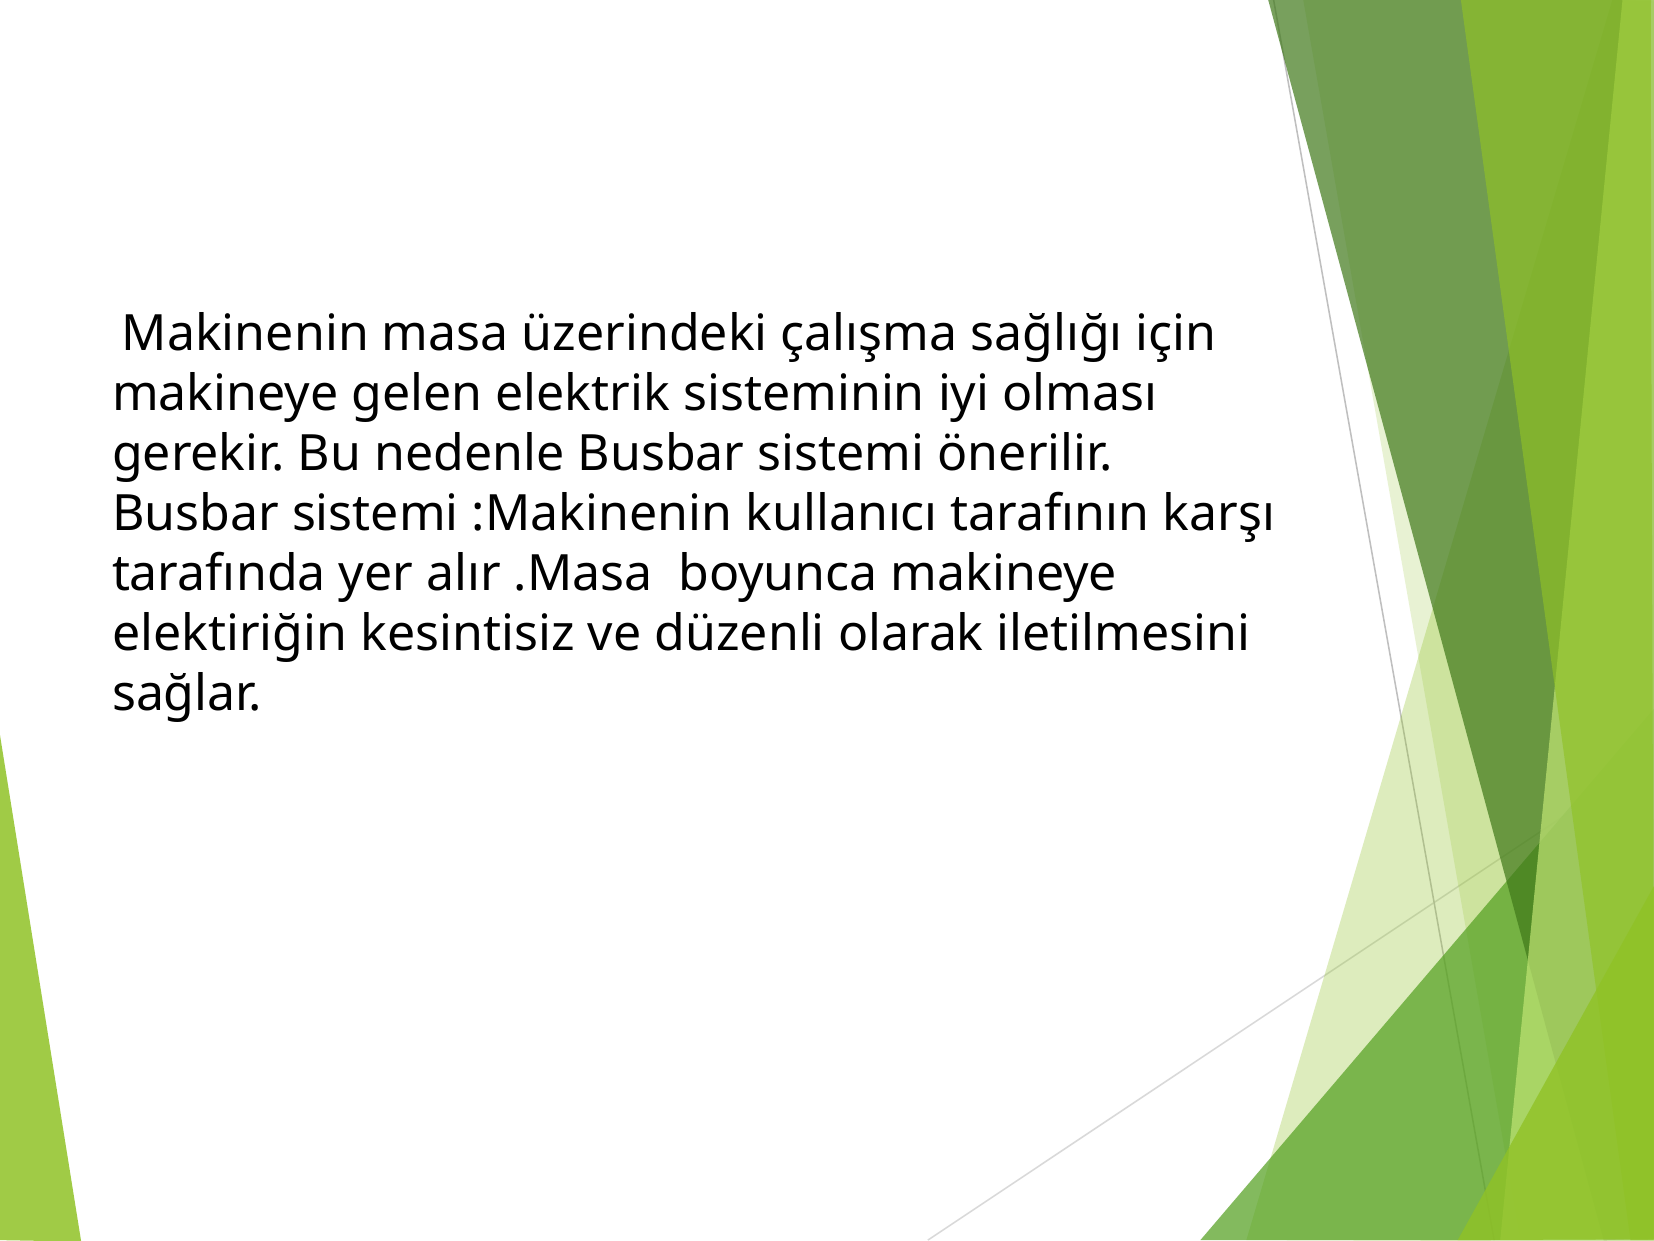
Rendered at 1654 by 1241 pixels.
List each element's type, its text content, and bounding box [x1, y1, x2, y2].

list [0, 118, 1381, 1123]
text_box Makinenin masa üzerindeki çalışma sağlığı için makineye gelen elektrik sisteminin iyi olması gerekir. Bu nedenle Busbar sistemi önerilir. Busbar sistemi :Makinenin kullanıcı tarafının karşı tarafında yer alır .Masa boyunca makineye elektiriğin kesintisiz ve düzenli olarak iletilmesini sağlar. [97, 292, 1325, 732]
